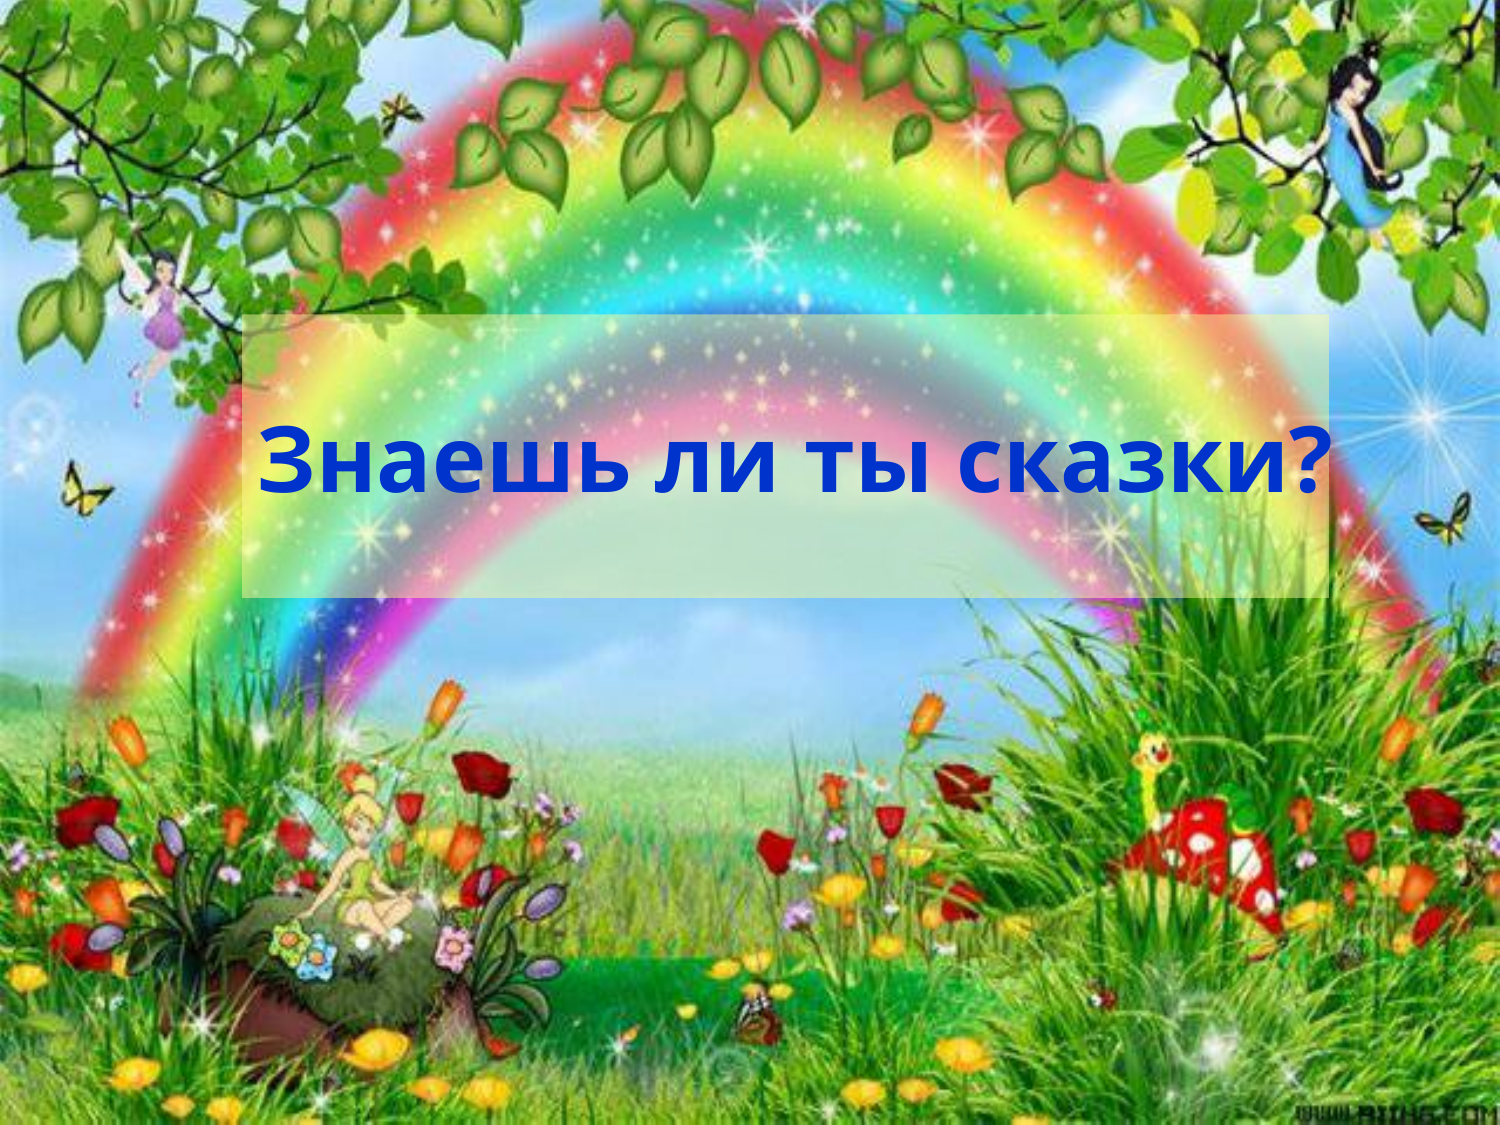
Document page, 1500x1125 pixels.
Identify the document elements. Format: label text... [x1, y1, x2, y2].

picture [0, 0, 1500, 1125]
text_box Знаешь ли ты сказки? [242, 314, 1329, 598]
